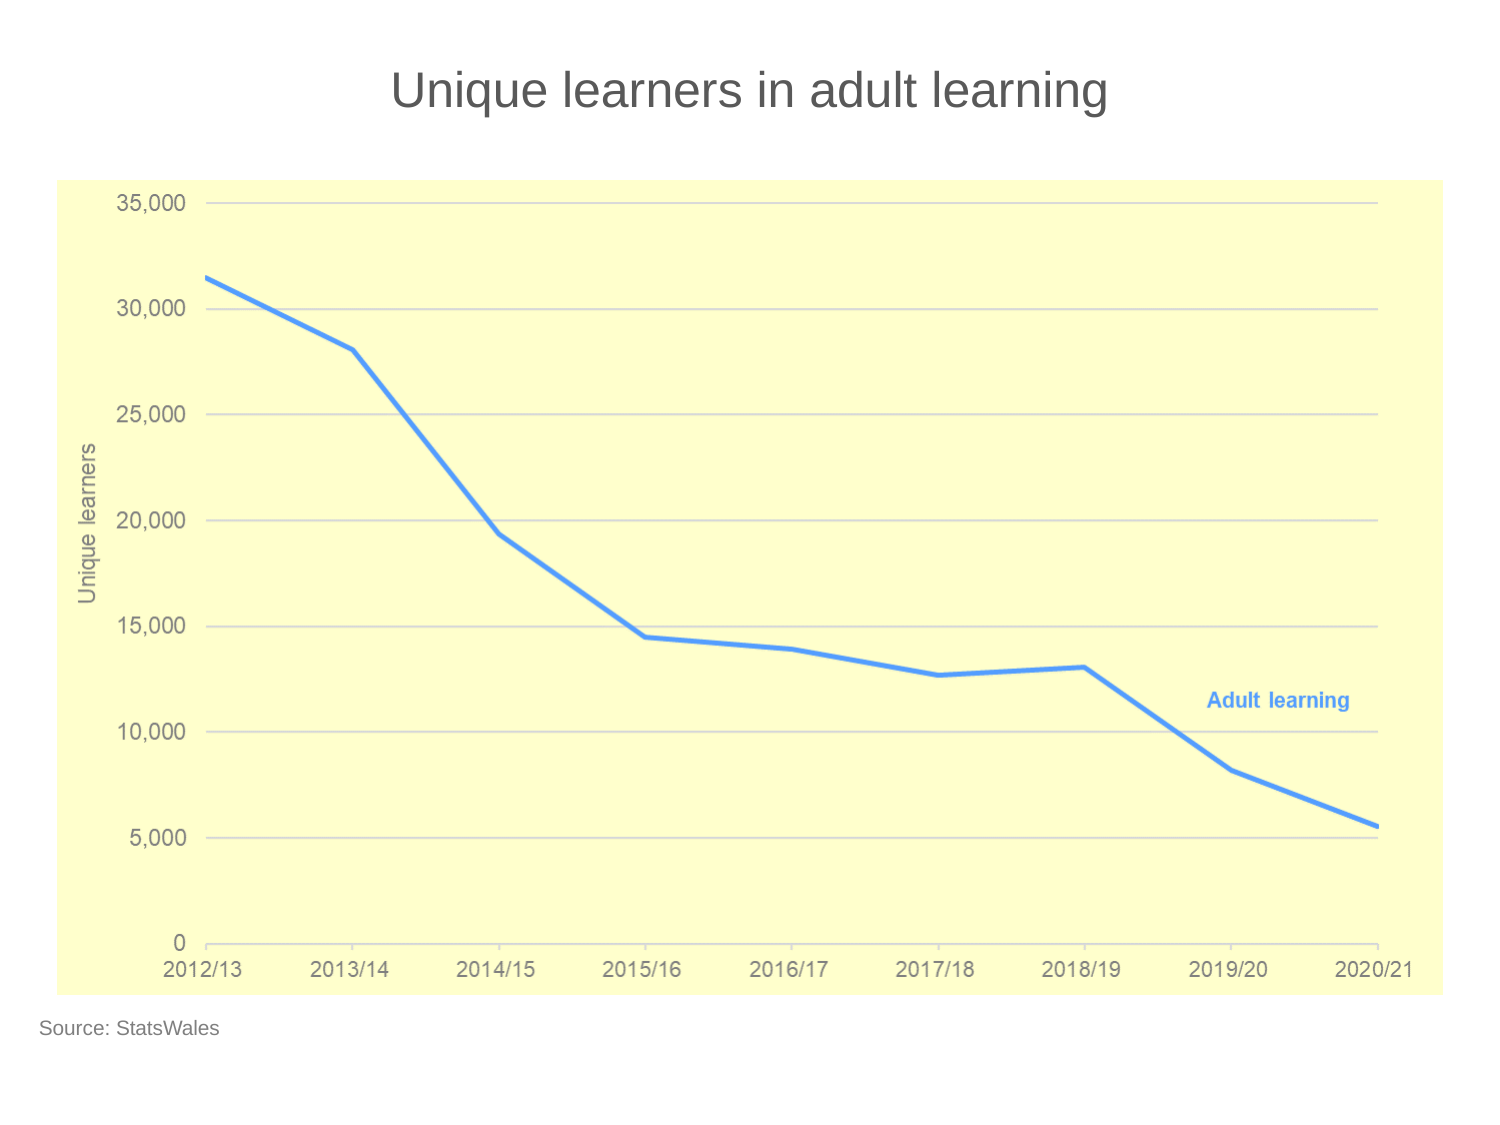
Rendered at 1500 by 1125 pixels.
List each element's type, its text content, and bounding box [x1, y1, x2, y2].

title Unique learners in adult learning [0, 1, 1500, 173]
text_box Source: StatsWales [23, 1007, 1500, 1048]
picture [57, 180, 1443, 995]
